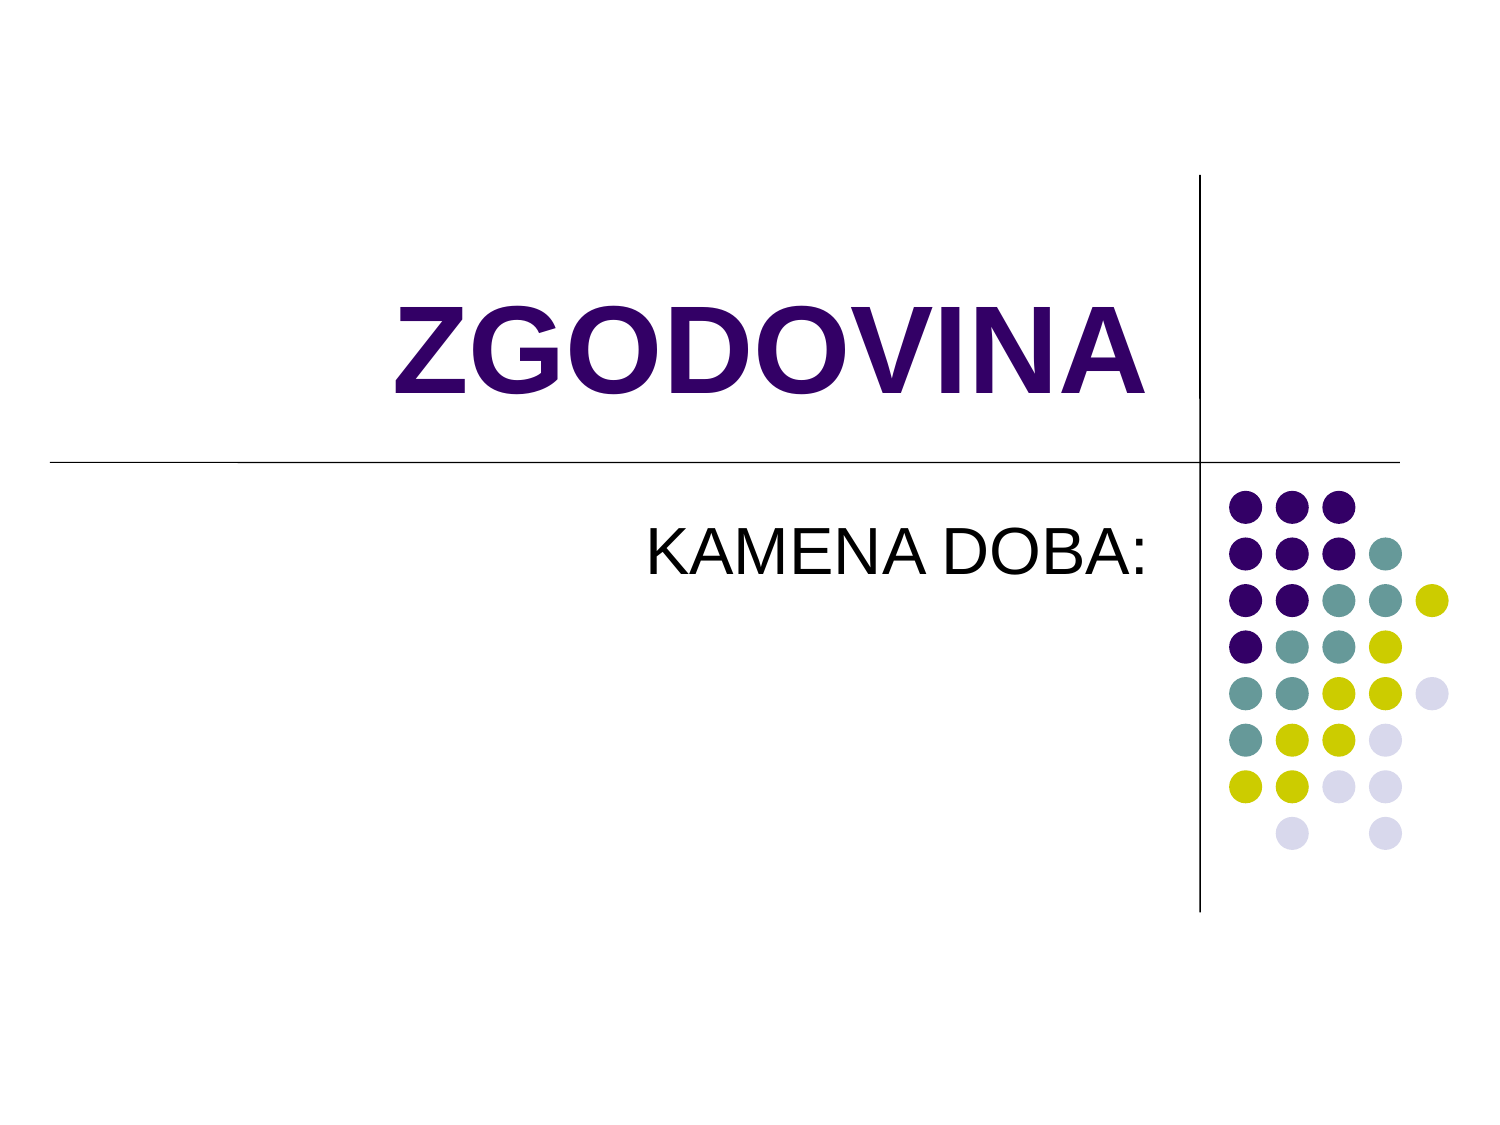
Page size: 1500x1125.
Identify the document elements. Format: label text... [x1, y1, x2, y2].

title ZGODOVINA [51, 76, 1165, 427]
subtitle KAMENA DOBA: [139, 500, 1165, 888]
